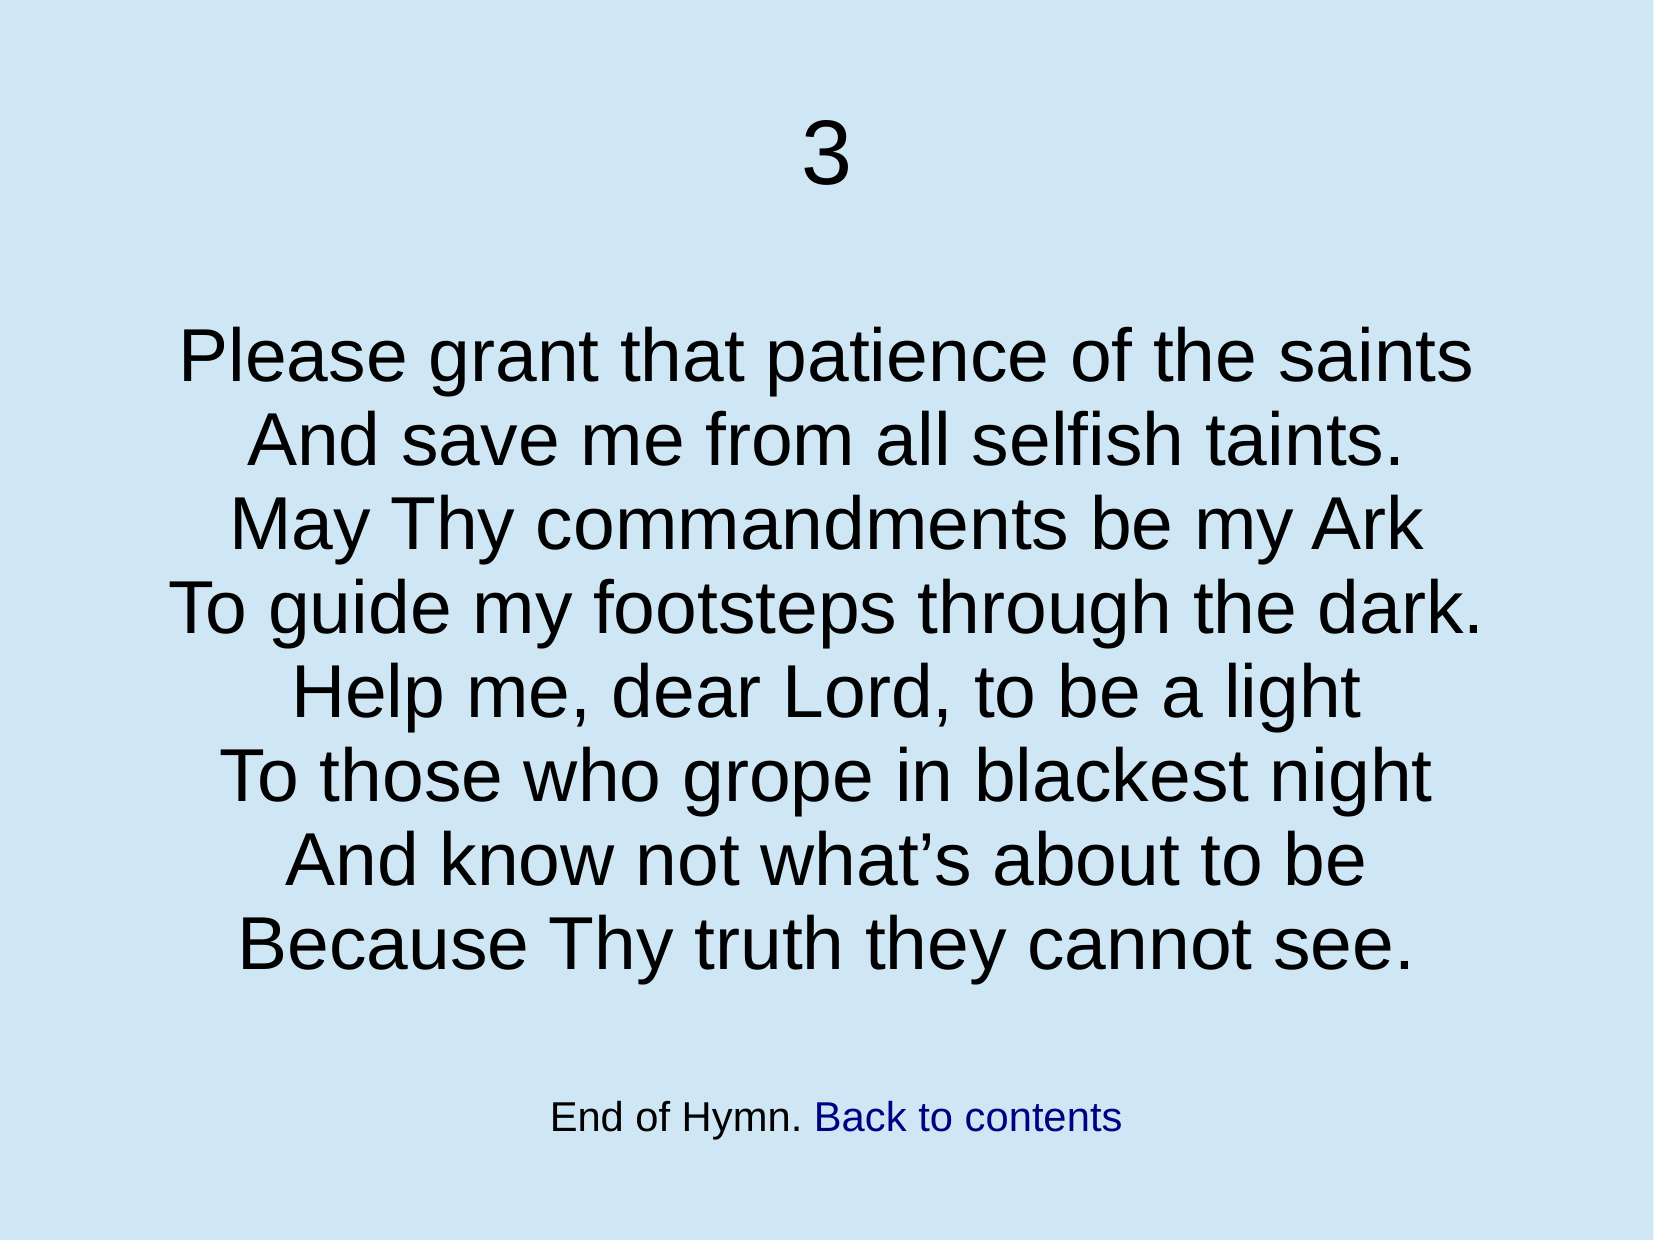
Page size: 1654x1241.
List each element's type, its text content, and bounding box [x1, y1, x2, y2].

text_box End of Hymn. Back to contents [82, 1070, 1572, 1146]
subtitle Please grant that patience of the saints And save me from all selfish taints. May Thy commandments be my Ark To guide my footsteps through the dark. Help me, dear Lord, to be a light To those who grope in blackest night And know not what’s about to be Because Thy truth they cannot see. [82, 290, 1571, 1010]
title 3 [82, 49, 1571, 257]
